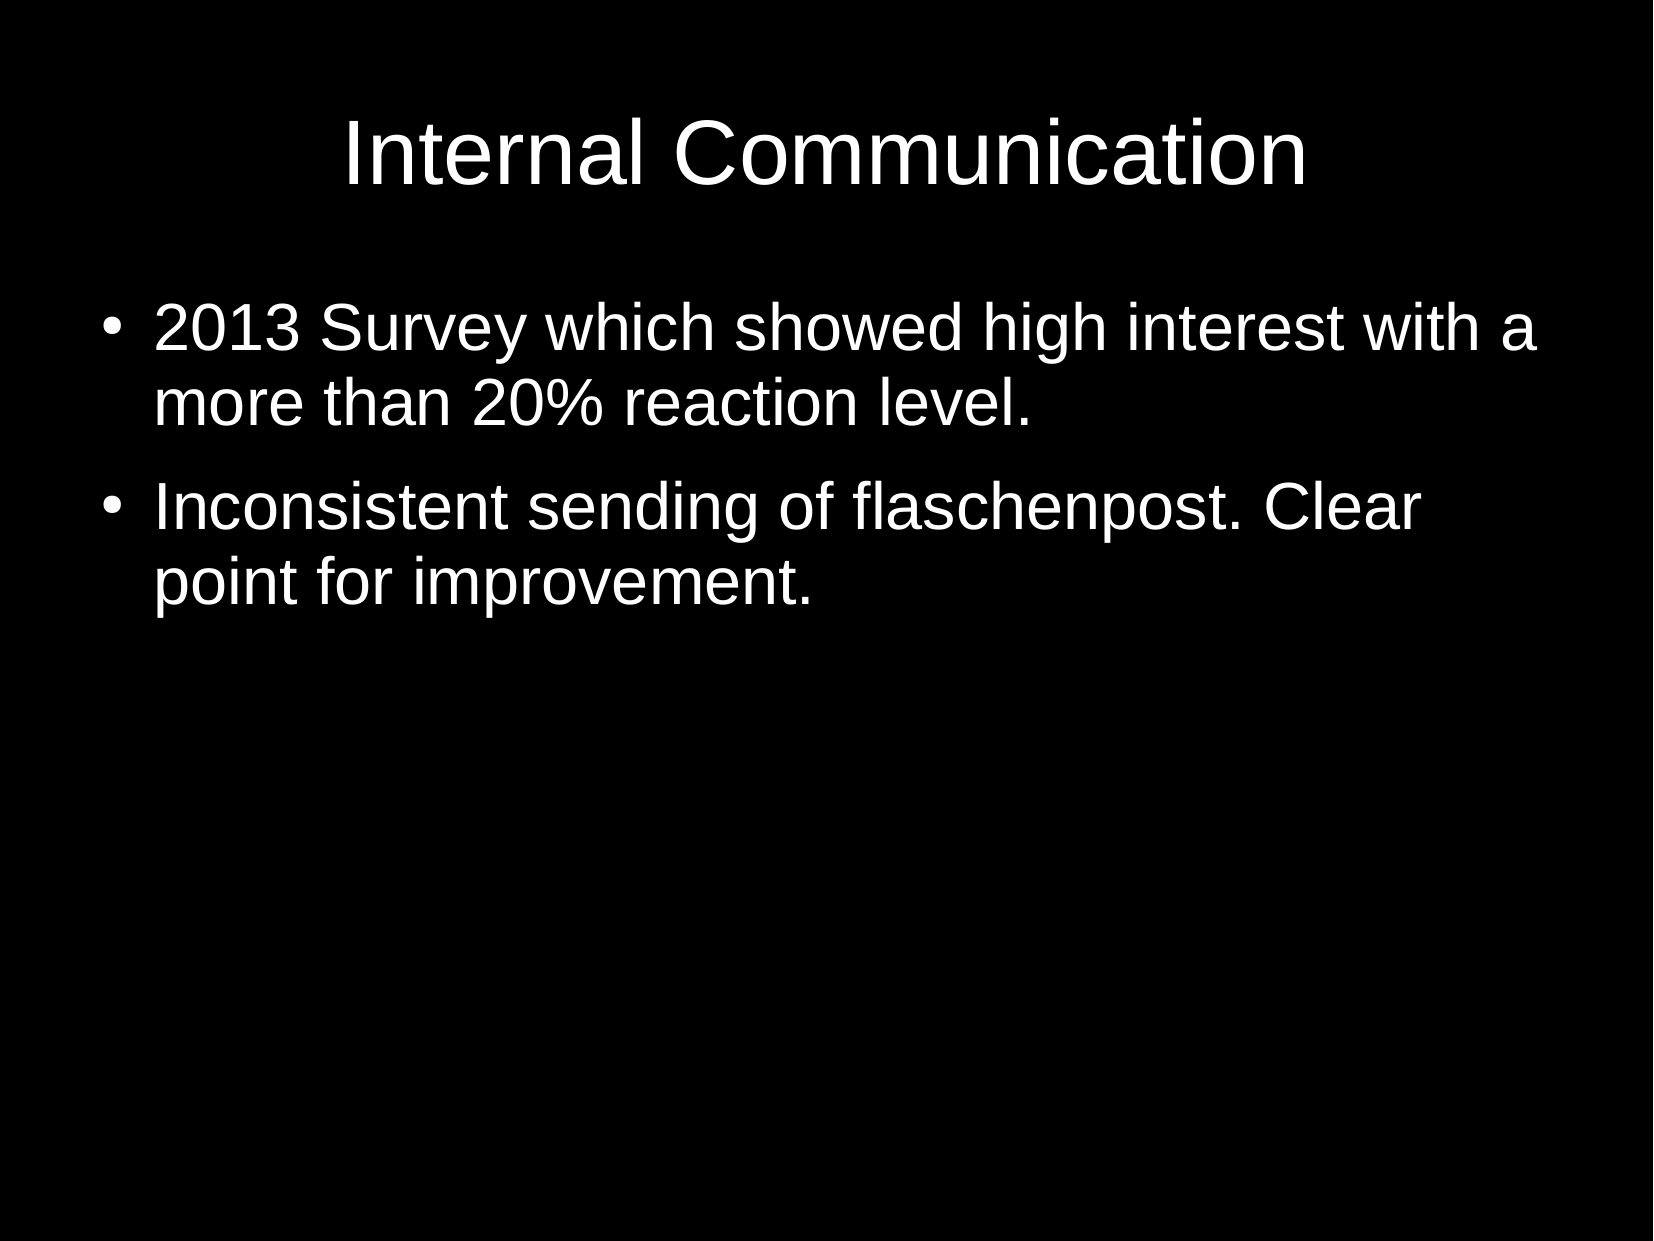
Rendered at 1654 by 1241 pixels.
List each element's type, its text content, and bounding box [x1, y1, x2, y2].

title Internal Communication [82, 49, 1571, 257]
list 2013 Survey which showed high interest with a more than 20% reaction level. Inconsistent sending of flaschenpost. Clear point for improvement. [82, 290, 1571, 1010]
